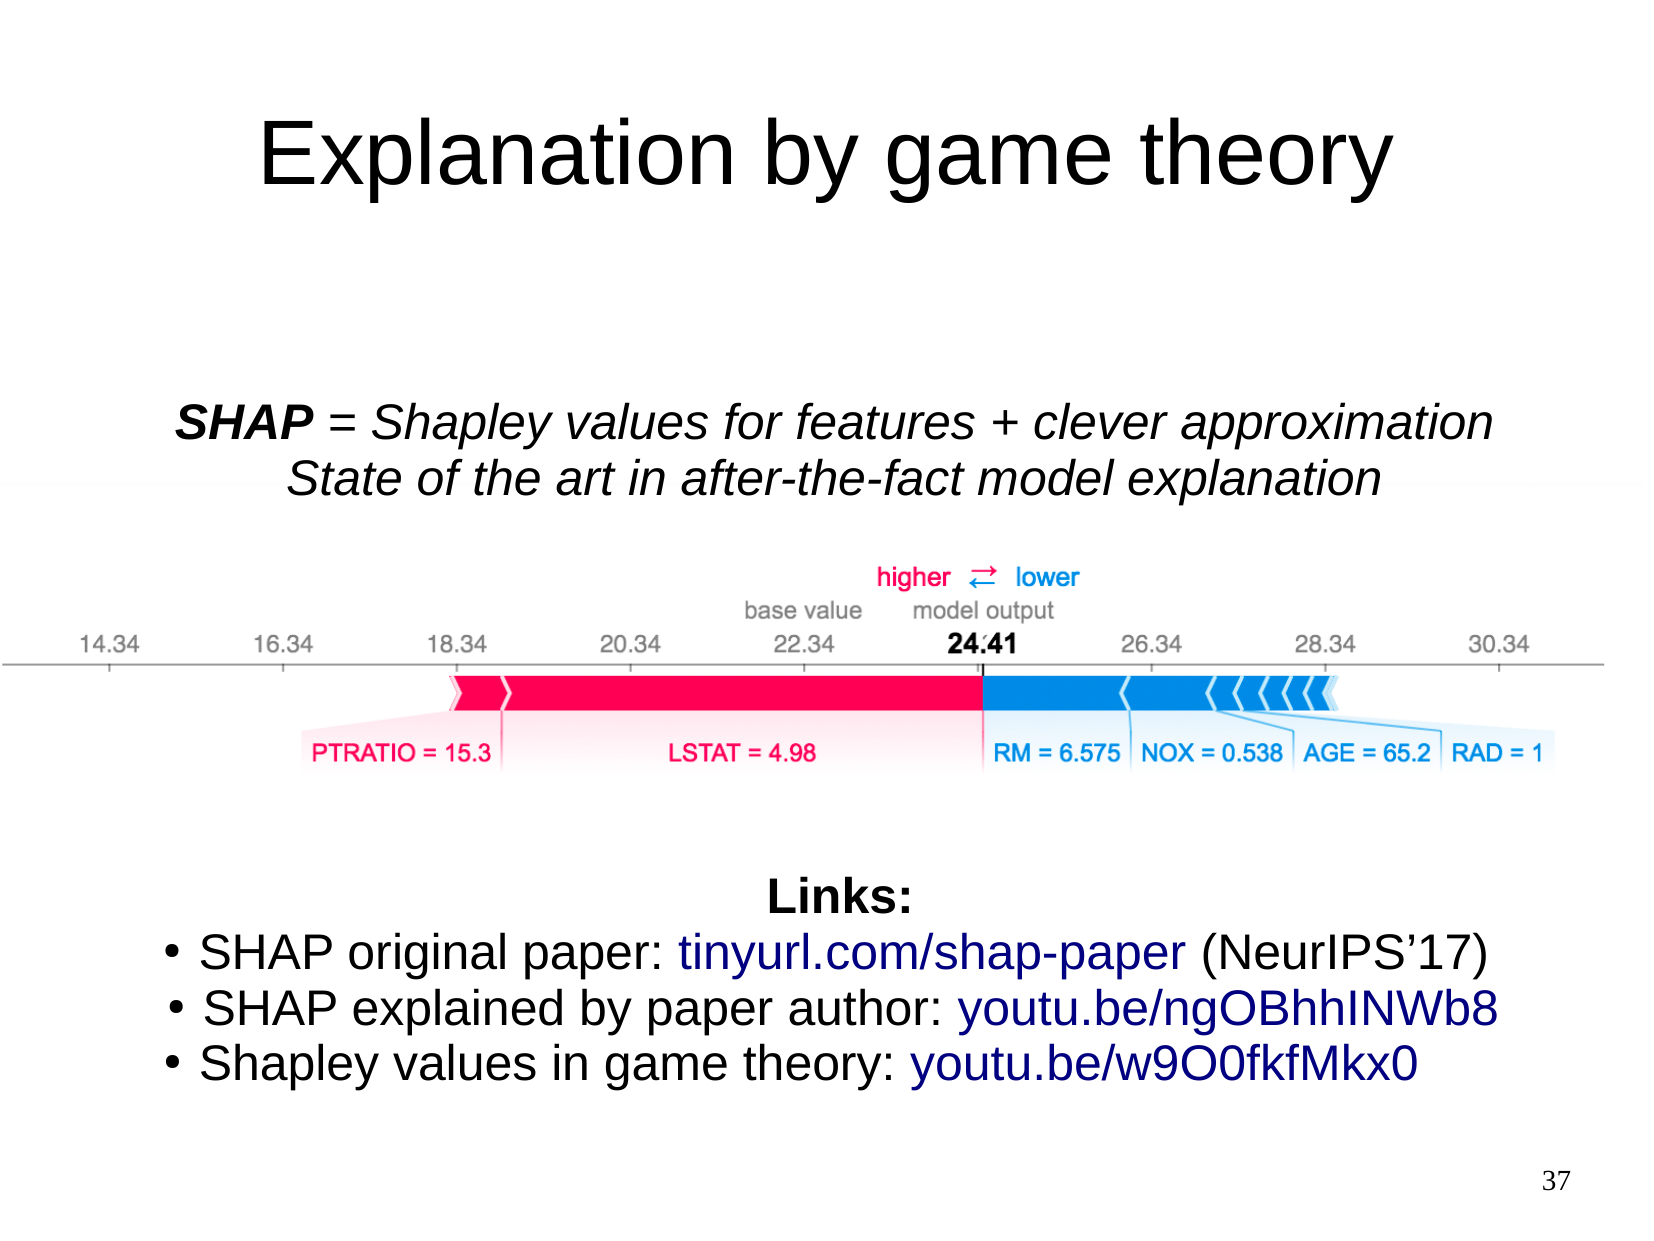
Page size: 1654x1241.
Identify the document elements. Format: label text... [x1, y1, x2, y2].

title Explanation by game theory [82, 49, 1571, 257]
text_box Links: SHAP original paper: tinyurl.com/shap-paper (NeurIPS’17) SHAP explained by paper author: youtu.be/ngOBhhINWb8 Shapley values in game theory: youtu.be/w9O0fkfMkx0 [75, 861, 1606, 1179]
picture [0, 482, 1643, 786]
subtitle SHAP = Shapley values for features + clever approximation State of the art in after-the-fact model explanation [109, 195, 1561, 761]
